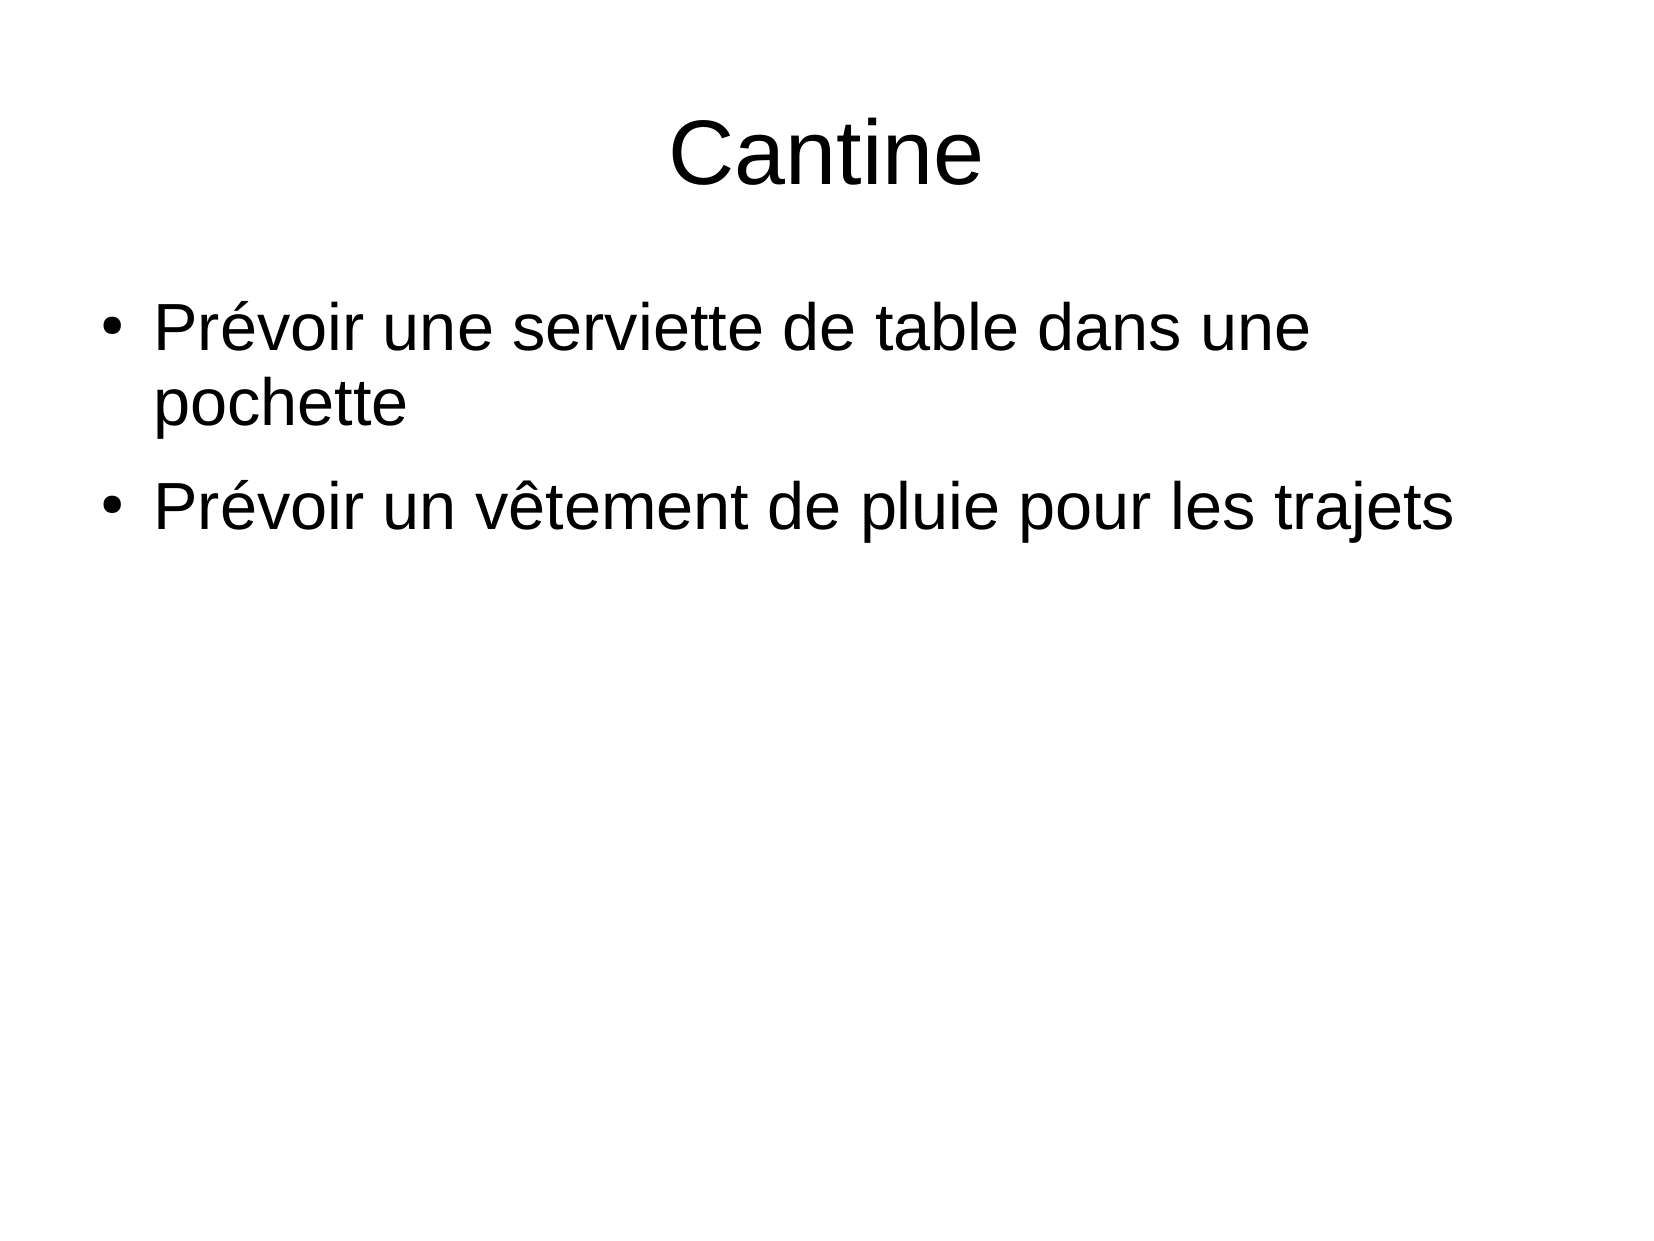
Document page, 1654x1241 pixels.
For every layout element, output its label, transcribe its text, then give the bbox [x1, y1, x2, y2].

list Prévoir une serviette de table dans une pochette Prévoir un vêtement de pluie pour les trajets [82, 290, 1571, 681]
title Cantine [82, 49, 1571, 257]
